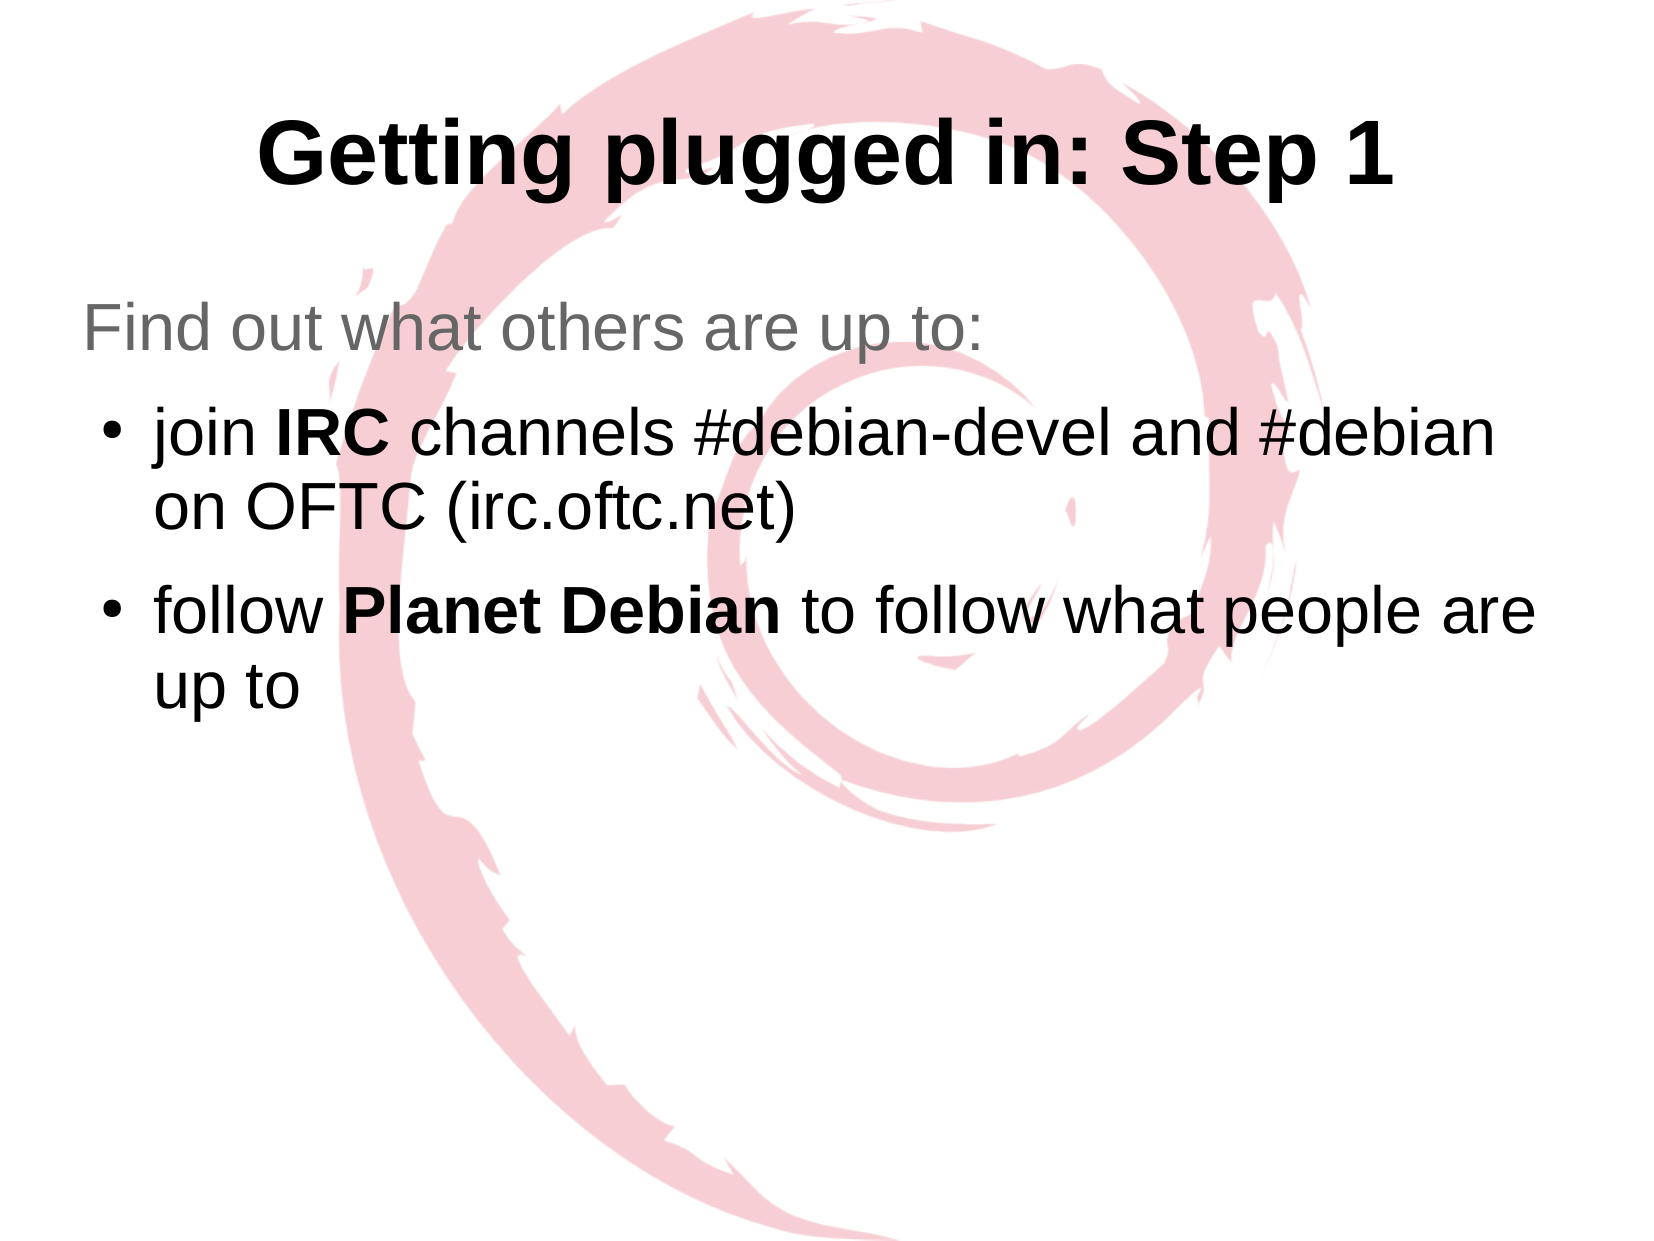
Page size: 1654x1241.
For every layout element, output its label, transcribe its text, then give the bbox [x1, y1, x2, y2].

title Getting plugged in: Step 1 [82, 49, 1571, 257]
list Find out what others are up to: join IRC channels #debian-devel and #debian on OFTC (irc.oftc.net) follow Planet Debian to follow what people are up to [82, 290, 1571, 1109]
